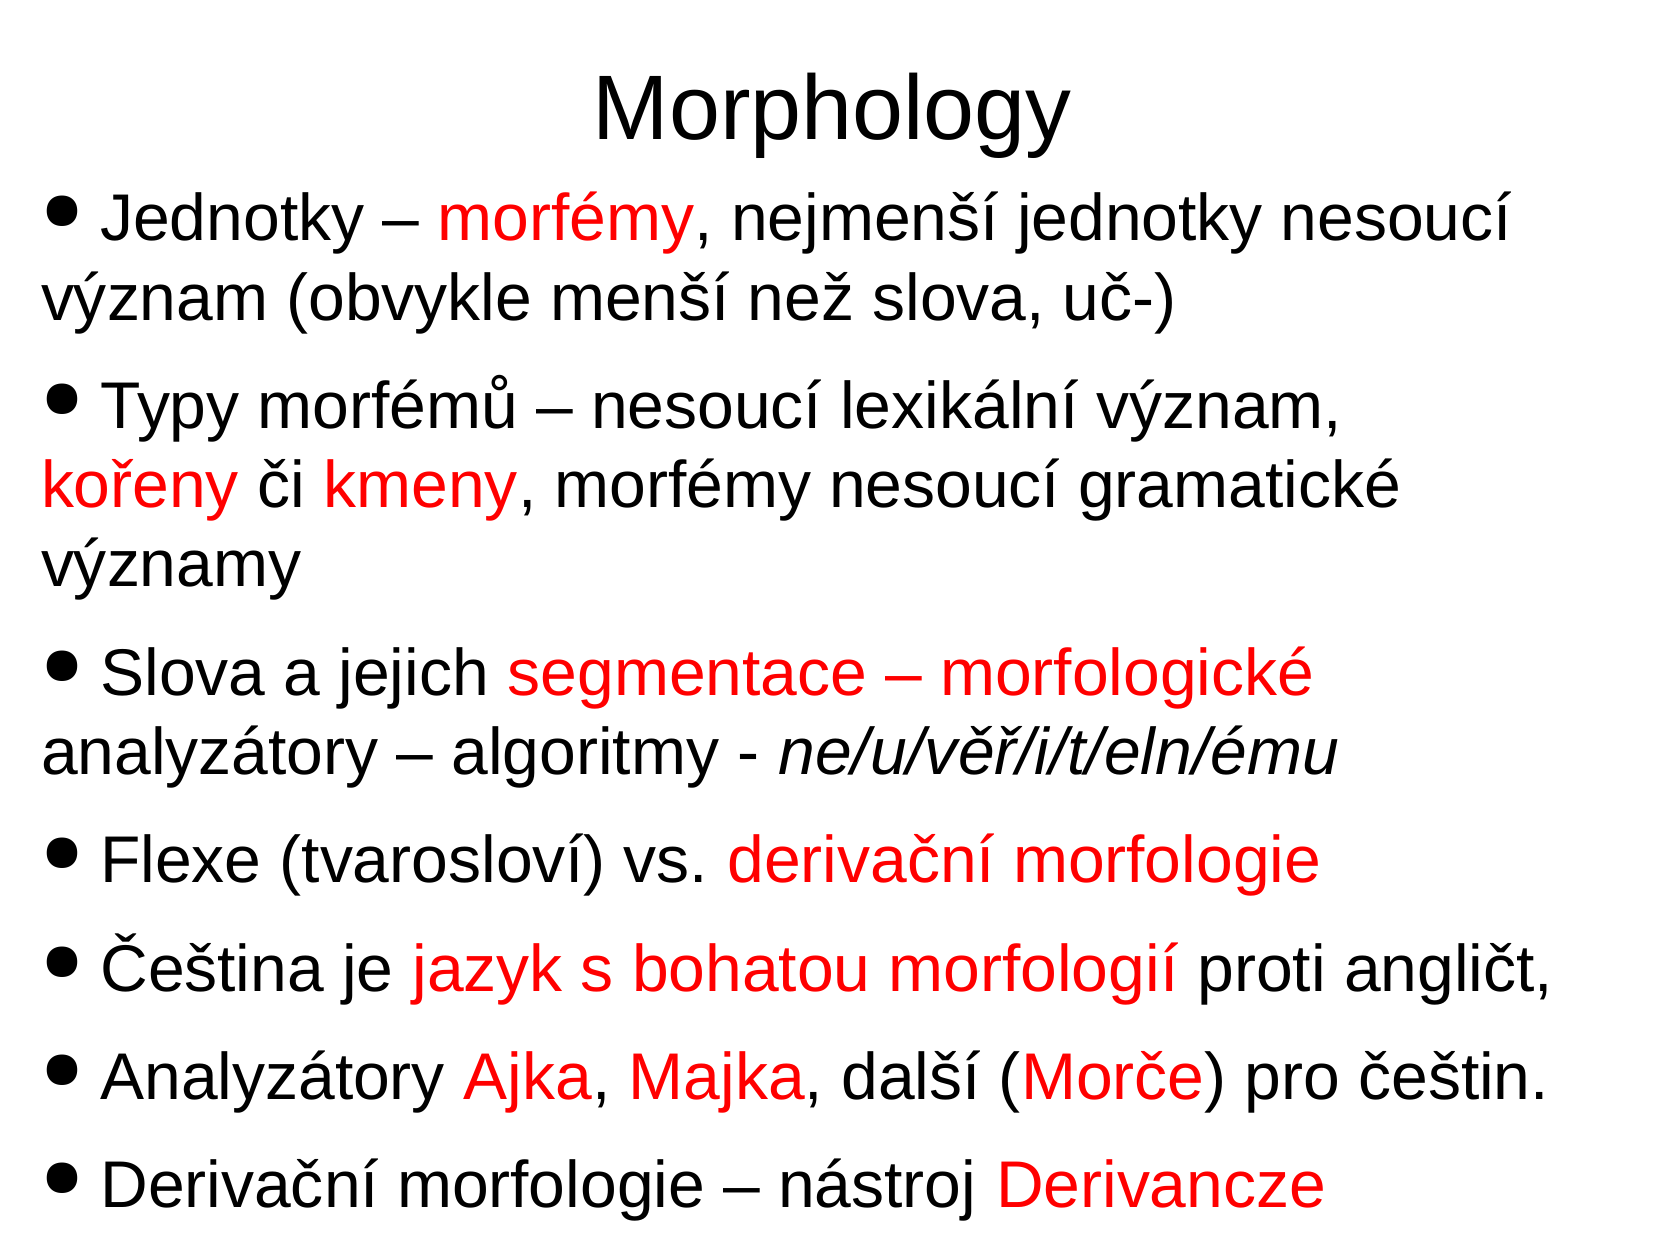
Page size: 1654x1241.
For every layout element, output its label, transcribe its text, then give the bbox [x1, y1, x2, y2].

title Morphology [88, 29, 1577, 178]
list Jednotky – morfémy, nejmenší jednotky nesoucí význam (obvykle menší než slova, uč-) Typy morfémů – nesoucí lexikální význam, kořeny či kmeny, morfémy nesoucí gramatické významy Slova a jejich segmentace – morfologické analyzátory – algoritmy - ne/u/věř/i/t/eln/ému Flexe (tvarosloví) vs. derivační morfologie Čeština je jazyk s bohatou morfologií proti angličt, Analyzátory Ajka, Majka, další (Morče) pro češtin. Derivační morfologie – nástroj Derivancze [41, 174, 1561, 1241]
